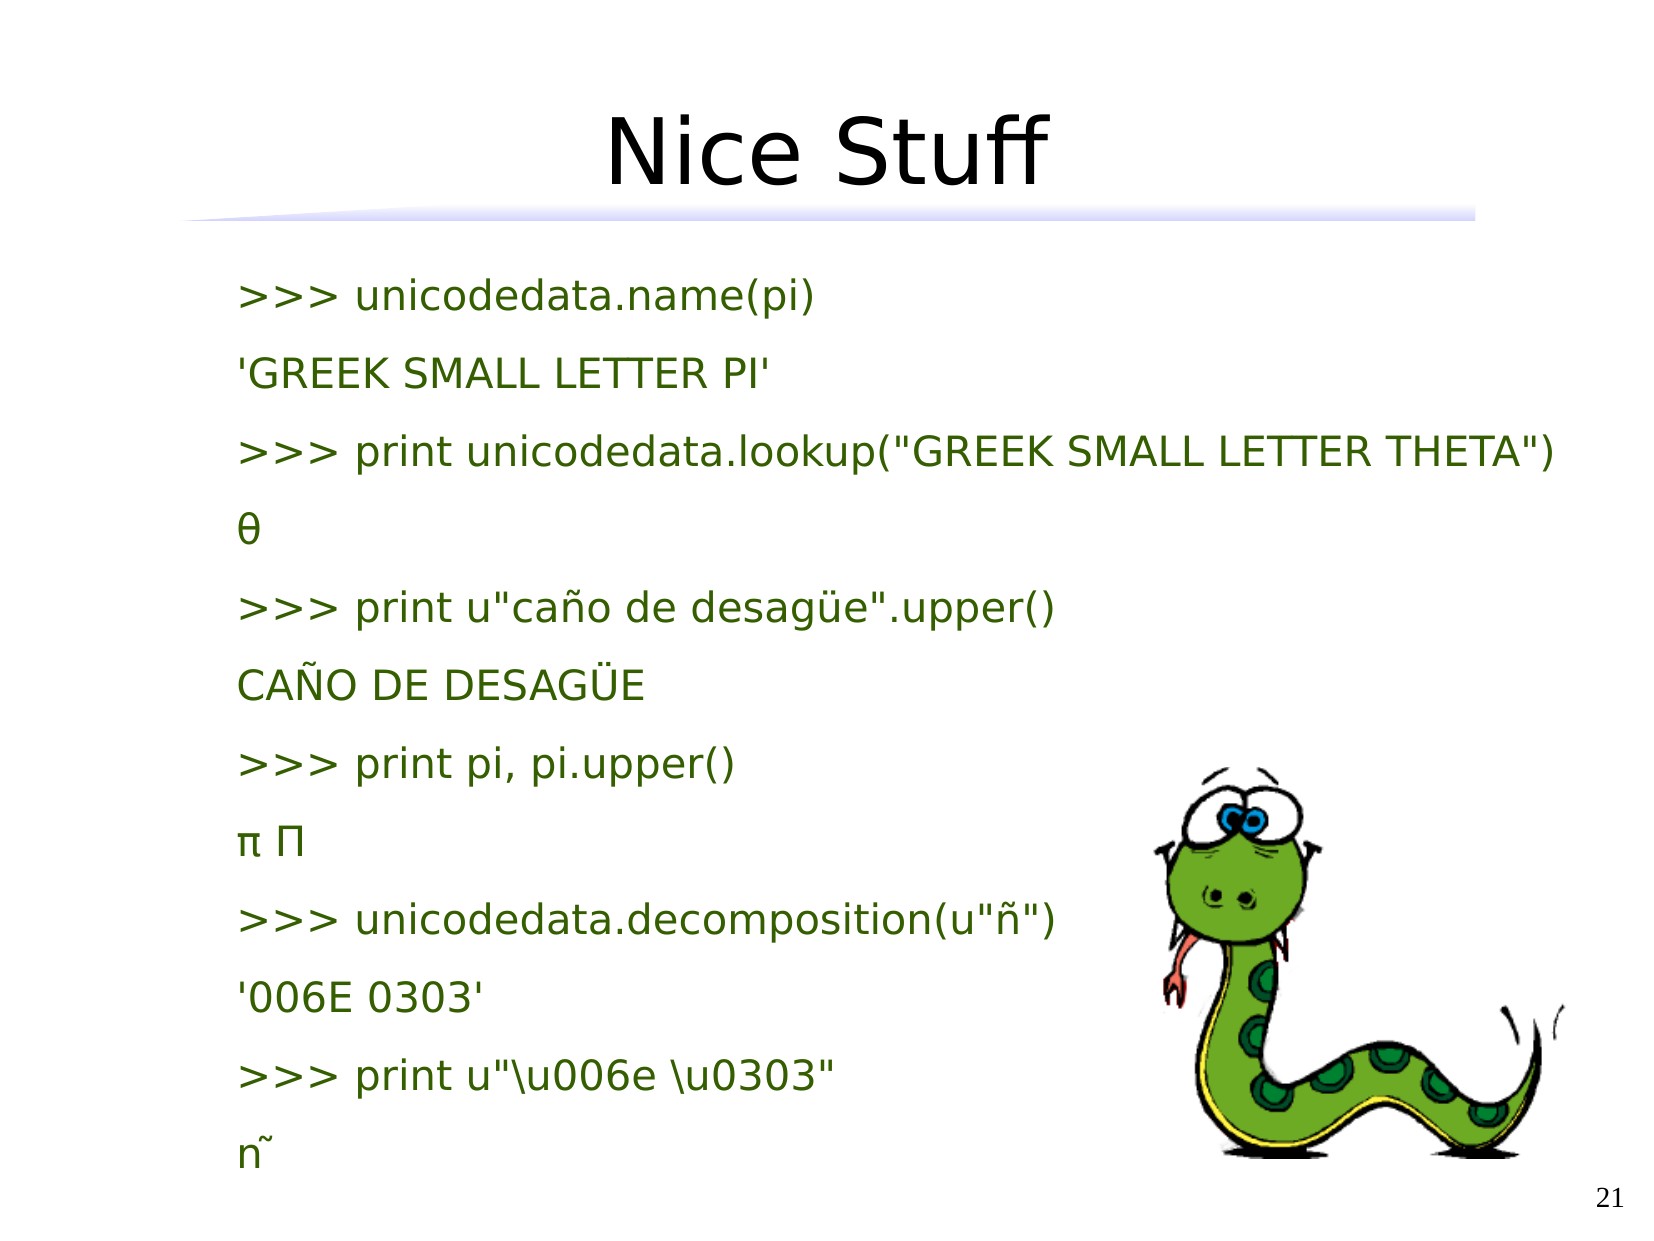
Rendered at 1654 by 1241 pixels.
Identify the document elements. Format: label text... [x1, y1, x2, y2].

title Nice Stuff [82, 49, 1571, 257]
list >>> unicodedata.name(pi) 'GREEK SMALL LETTER PI' >>> print unicodedata.lookup("GREEK SMALL LETTER THETA") θ >>> print u"caño de desagüe".upper() CAÑO DE DESAGÜE >>> print pi, pi.upper() π Π >>> unicodedata.decomposition(u"ñ") '006E 0303' >>> print u"\u006e \u0303" n ̃ [106, 271, 1595, 1186]
picture [1122, 767, 1567, 1159]
